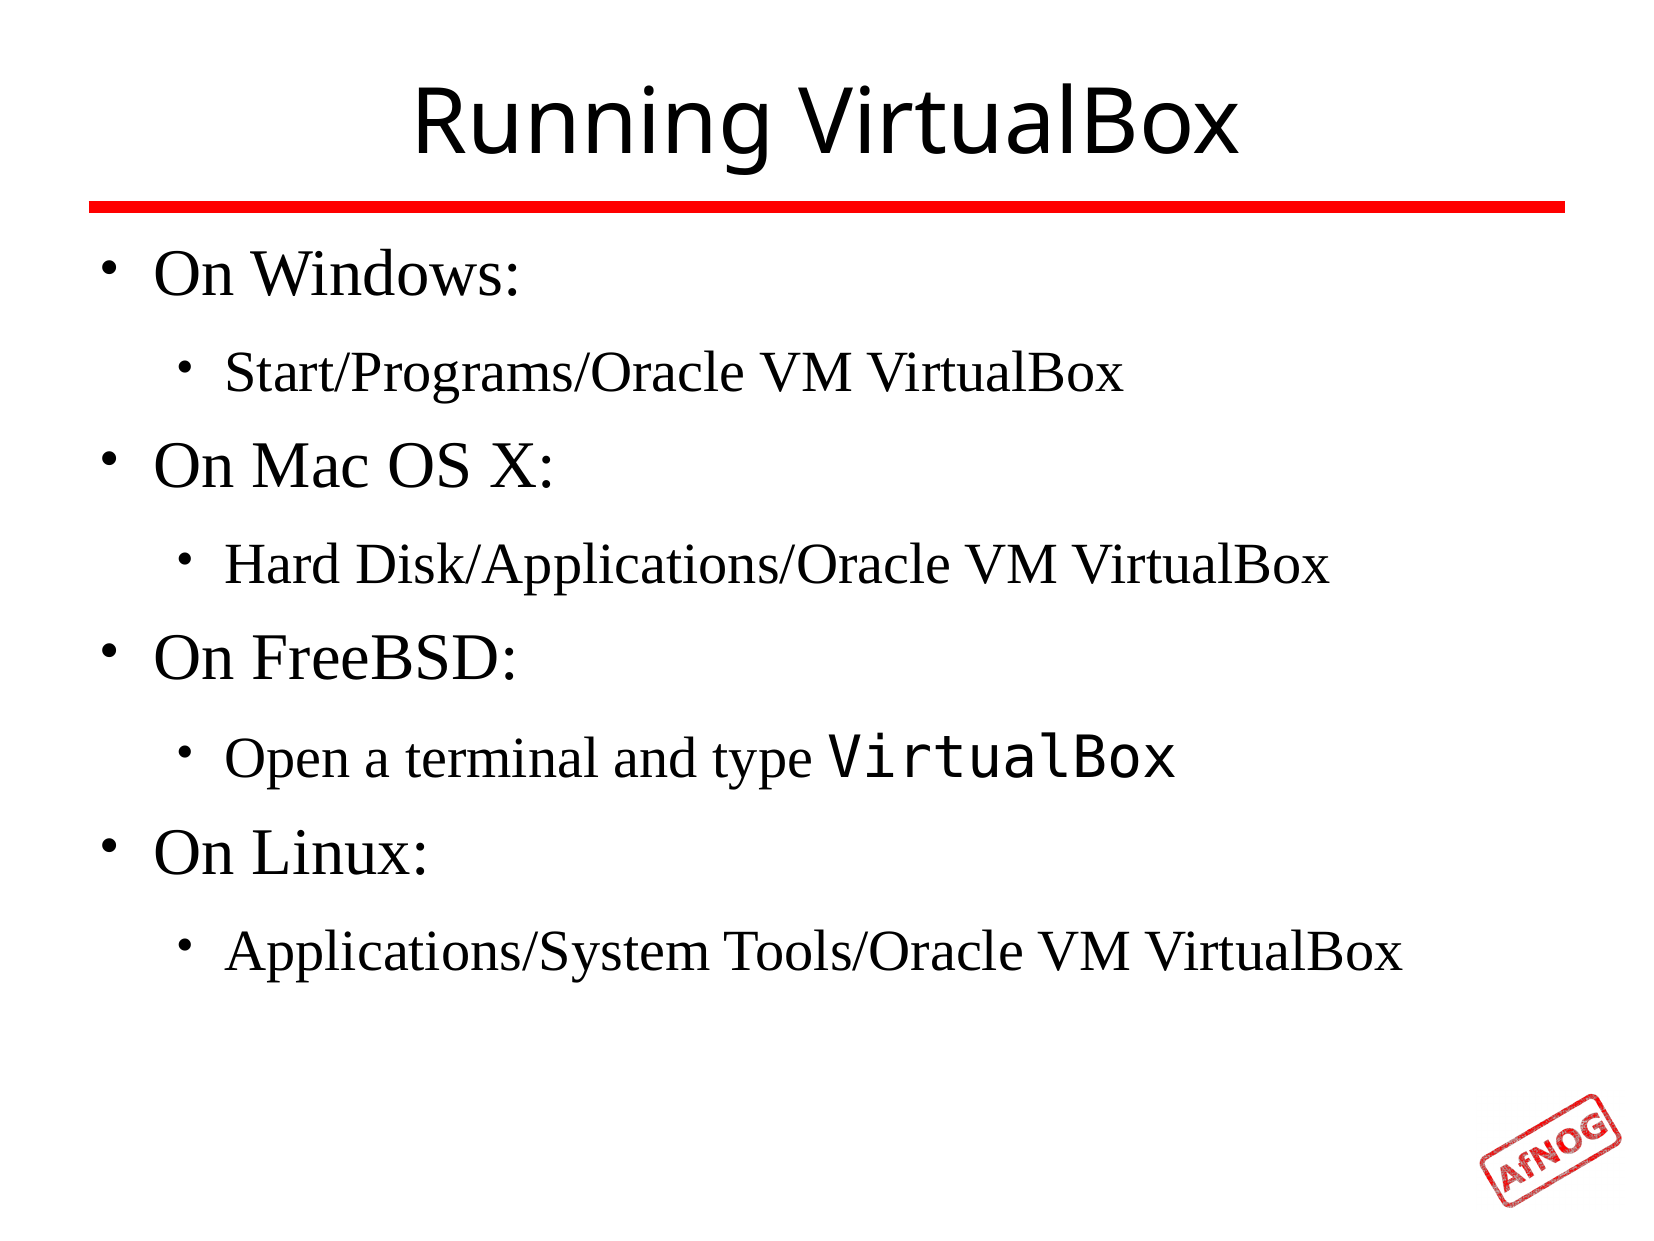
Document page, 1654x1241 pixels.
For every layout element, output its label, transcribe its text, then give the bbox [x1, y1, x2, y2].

picture [1476, 1090, 1625, 1211]
list On Windows: Start/Programs/Oracle VM VirtualBox On Mac OS X: Hard Disk/Applications/Oracle VM VirtualBox On FreeBSD: Open a terminal and type VirtualBox On Linux: Applications/System Tools/Oracle VM VirtualBox [82, 236, 1571, 1108]
title Running VirtualBox [88, 36, 1565, 200]
